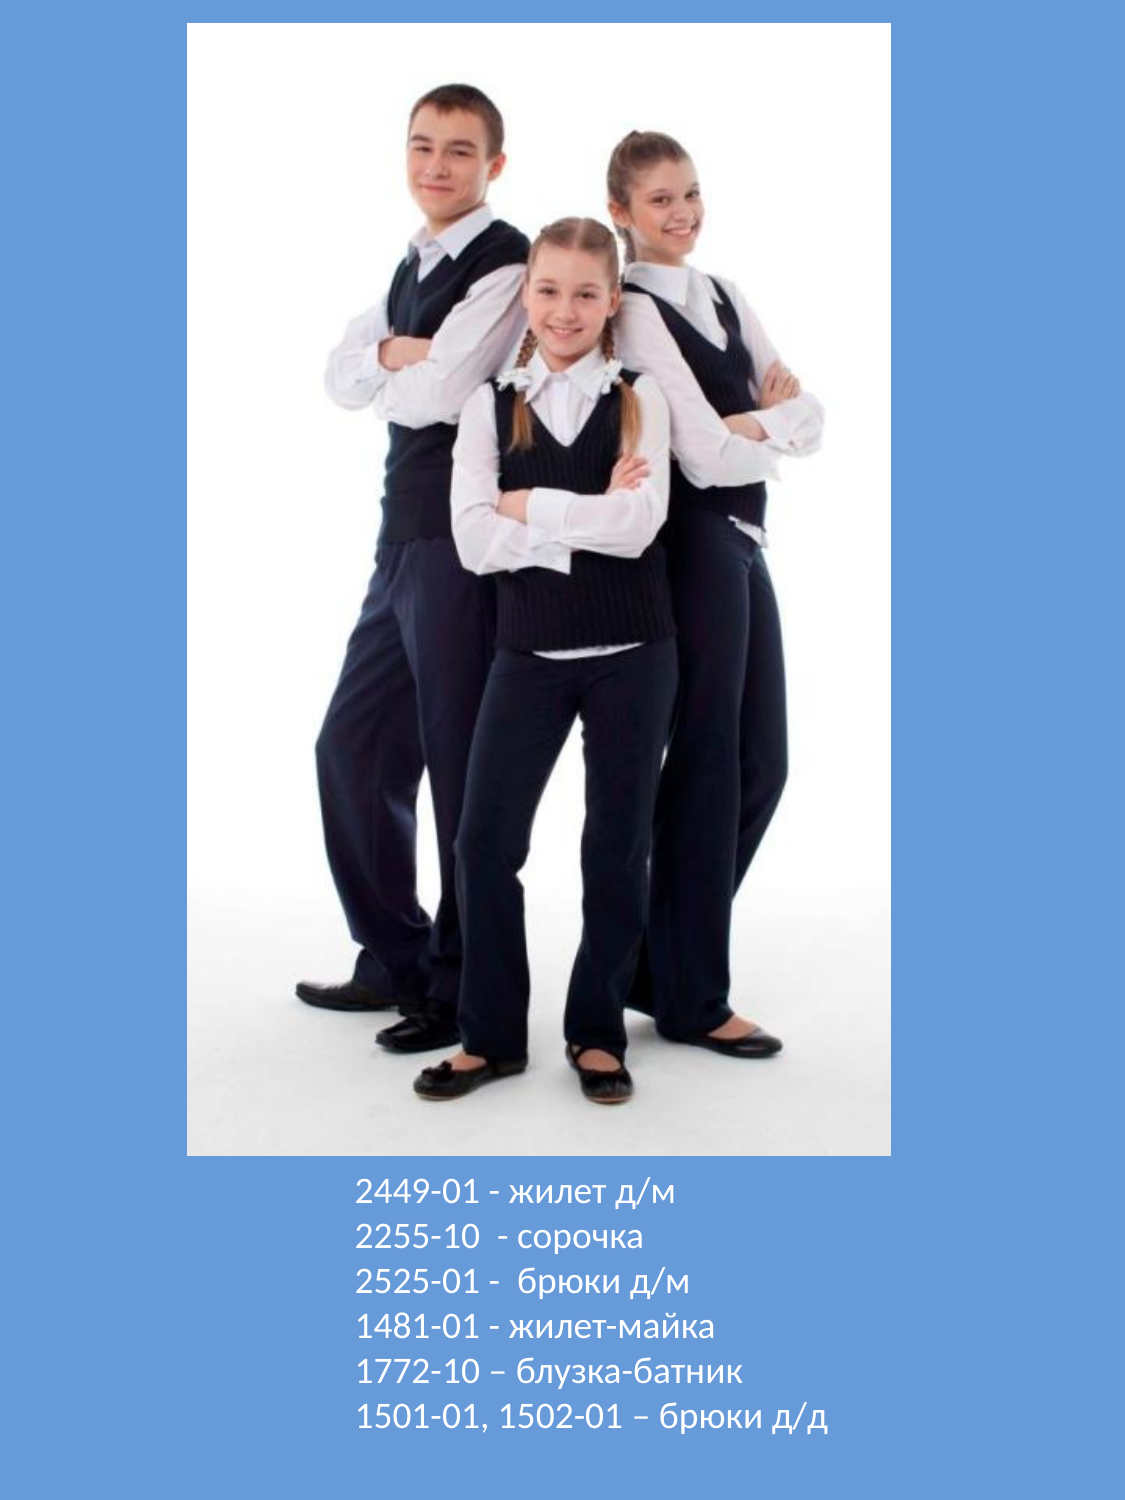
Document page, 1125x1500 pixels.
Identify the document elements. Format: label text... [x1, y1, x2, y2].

text_box 2449-01 - жилет д/м 2255-10 - сорочка 2525-01 - брюки д/м 1481-01 - жилет-майка 1772-10 – блузка-батник 1501-01, 1502-01 – брюки д/д [339, 1136, 938, 1465]
picture [187, 23, 891, 1157]
